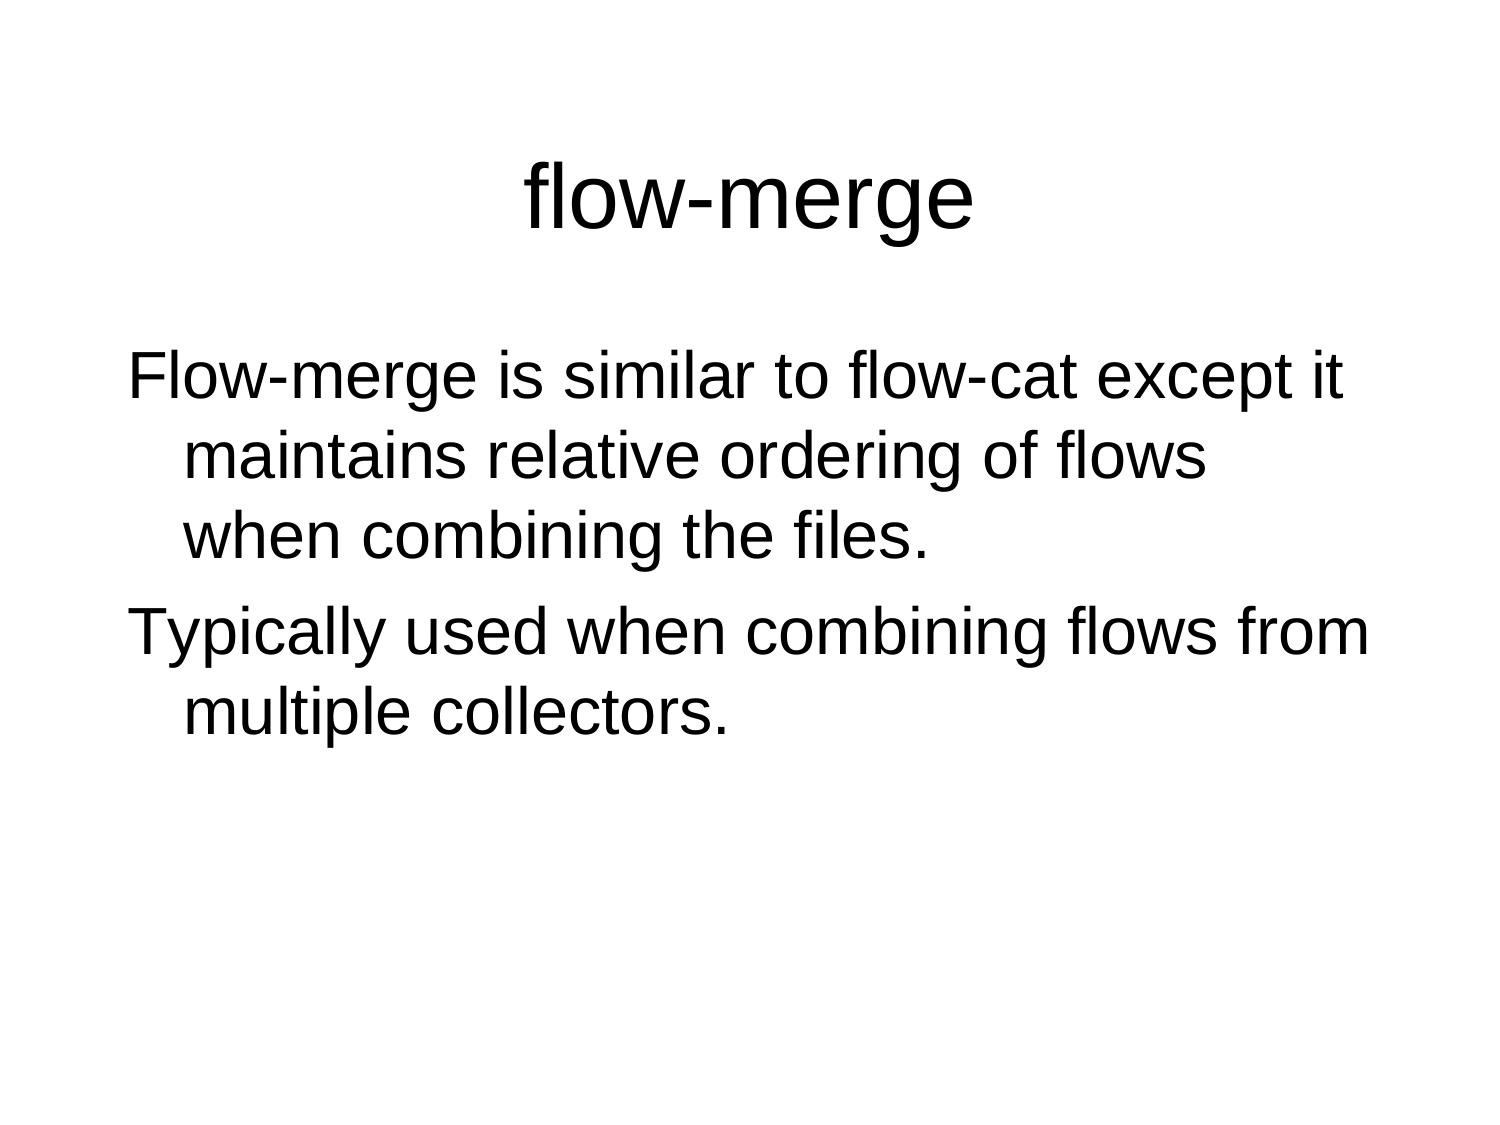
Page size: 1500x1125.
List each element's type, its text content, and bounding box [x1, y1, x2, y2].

list Flow-merge is similar to flow-cat except it maintains relative ordering of flows when combining the files. Typically used when combining flows from multiple collectors. [112, 324, 1388, 1000]
title flow-merge [112, 99, 1388, 288]
